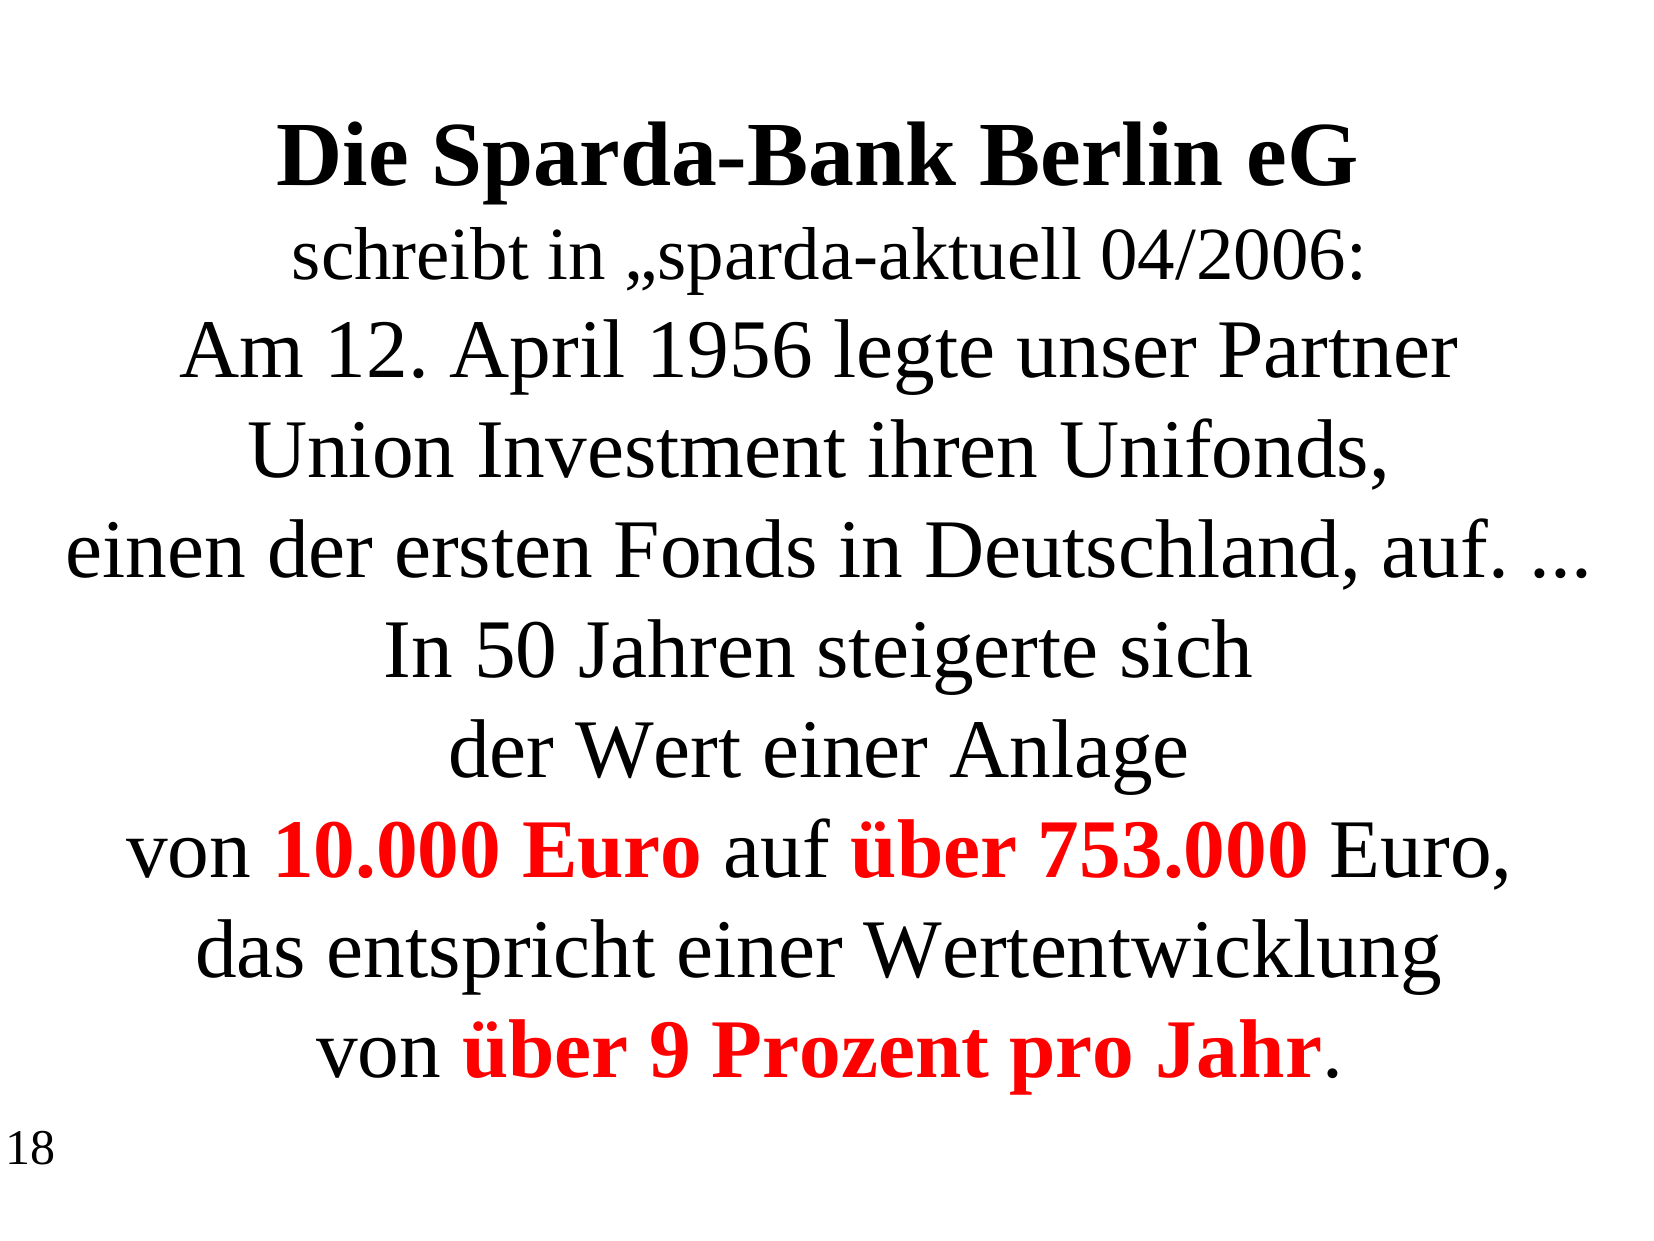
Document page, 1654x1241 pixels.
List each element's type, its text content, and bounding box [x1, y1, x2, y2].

text_box Die Sparda-Bank Berlin eG schreibt in „sparda-aktuell 04/2006: Am 12. April 1956 legte unser Partner Union Investment ihren Unifonds, einen der ersten Fonds in Deutschland, auf. ... In 50 Jahren steigerte sich der Wert einer Anlage von 10.000 Euro auf über 753.000 Euro, das entspricht einer Wertentwicklung von über 9 Prozent pro Jahr. [58, 94, 1601, 1095]
text_box <Nummer> [5, 1114, 216, 1175]
